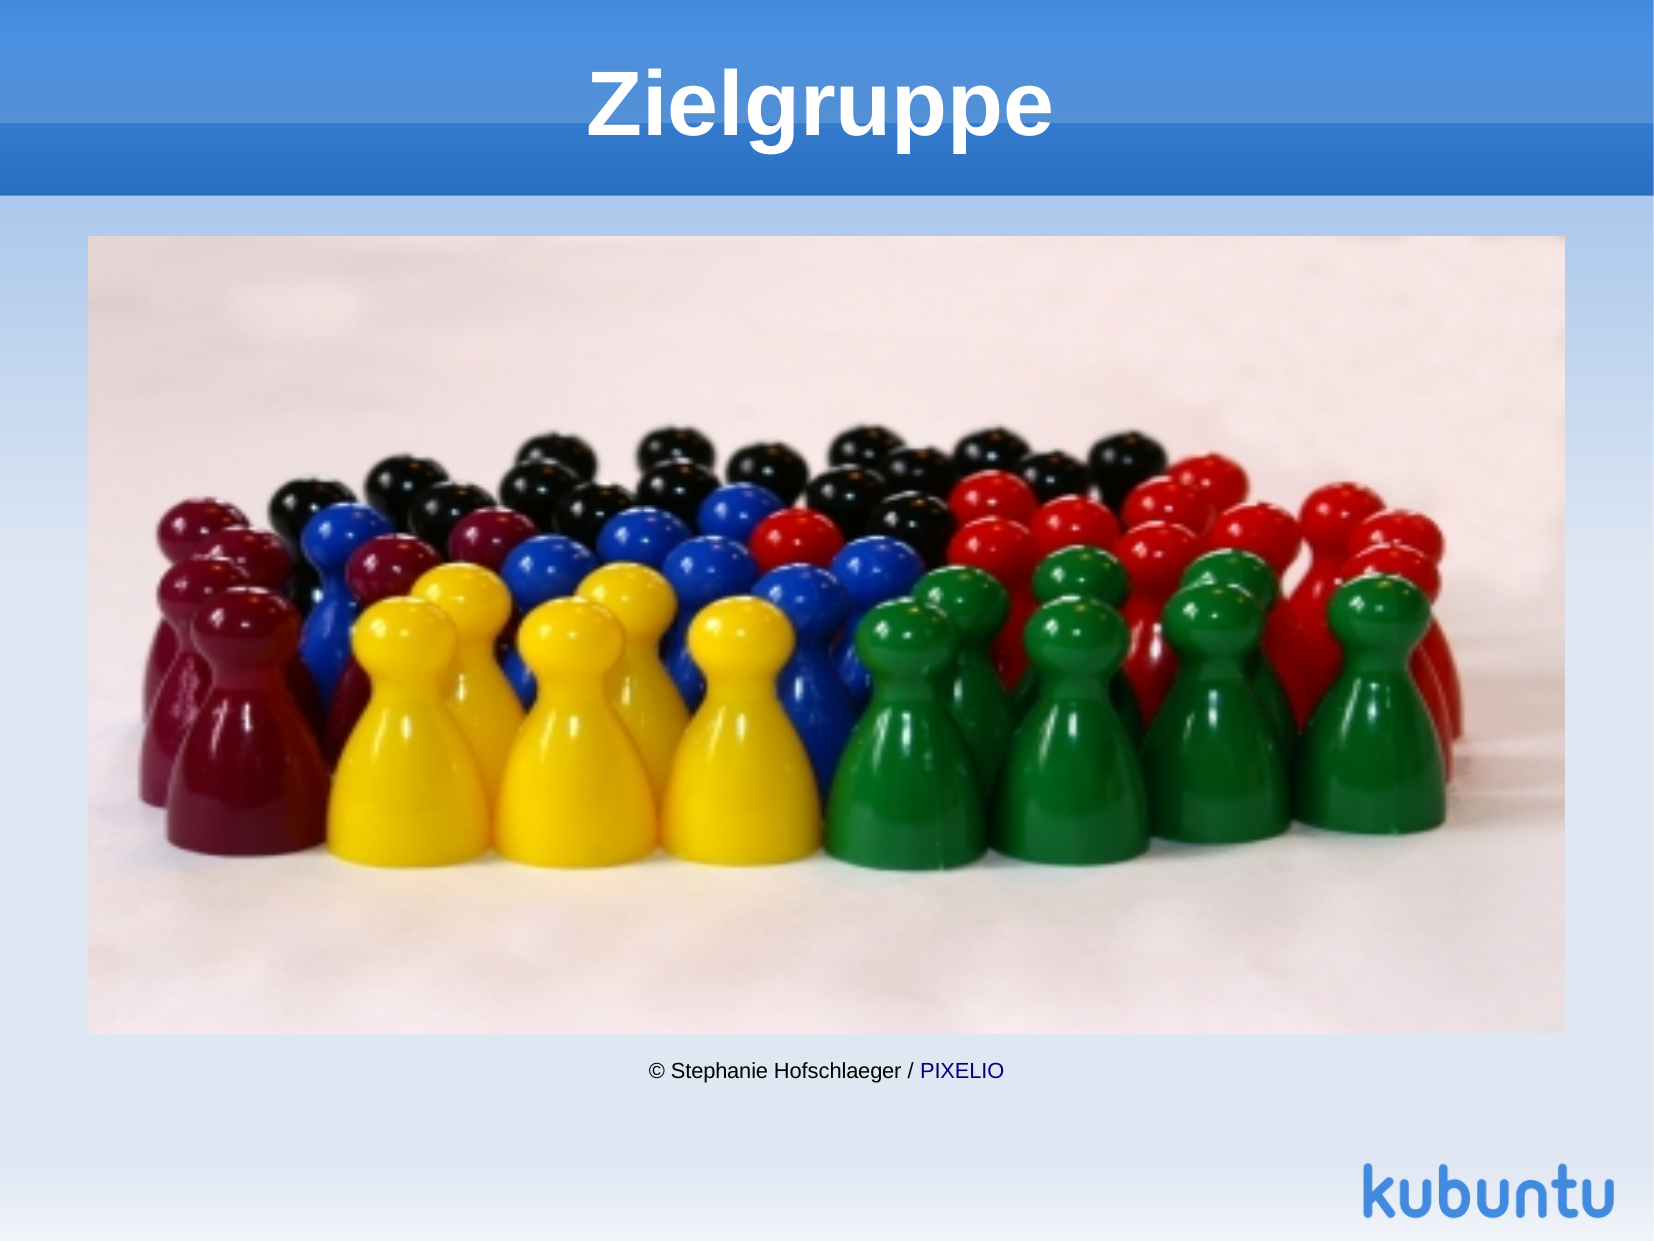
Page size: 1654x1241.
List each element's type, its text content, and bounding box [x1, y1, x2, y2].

title Zielgruppe [76, 0, 1565, 208]
picture [0, 0, 1654, 1241]
subtitle © Stephanie Hofschlaeger / PIXELIO [82, 1033, 1571, 1109]
